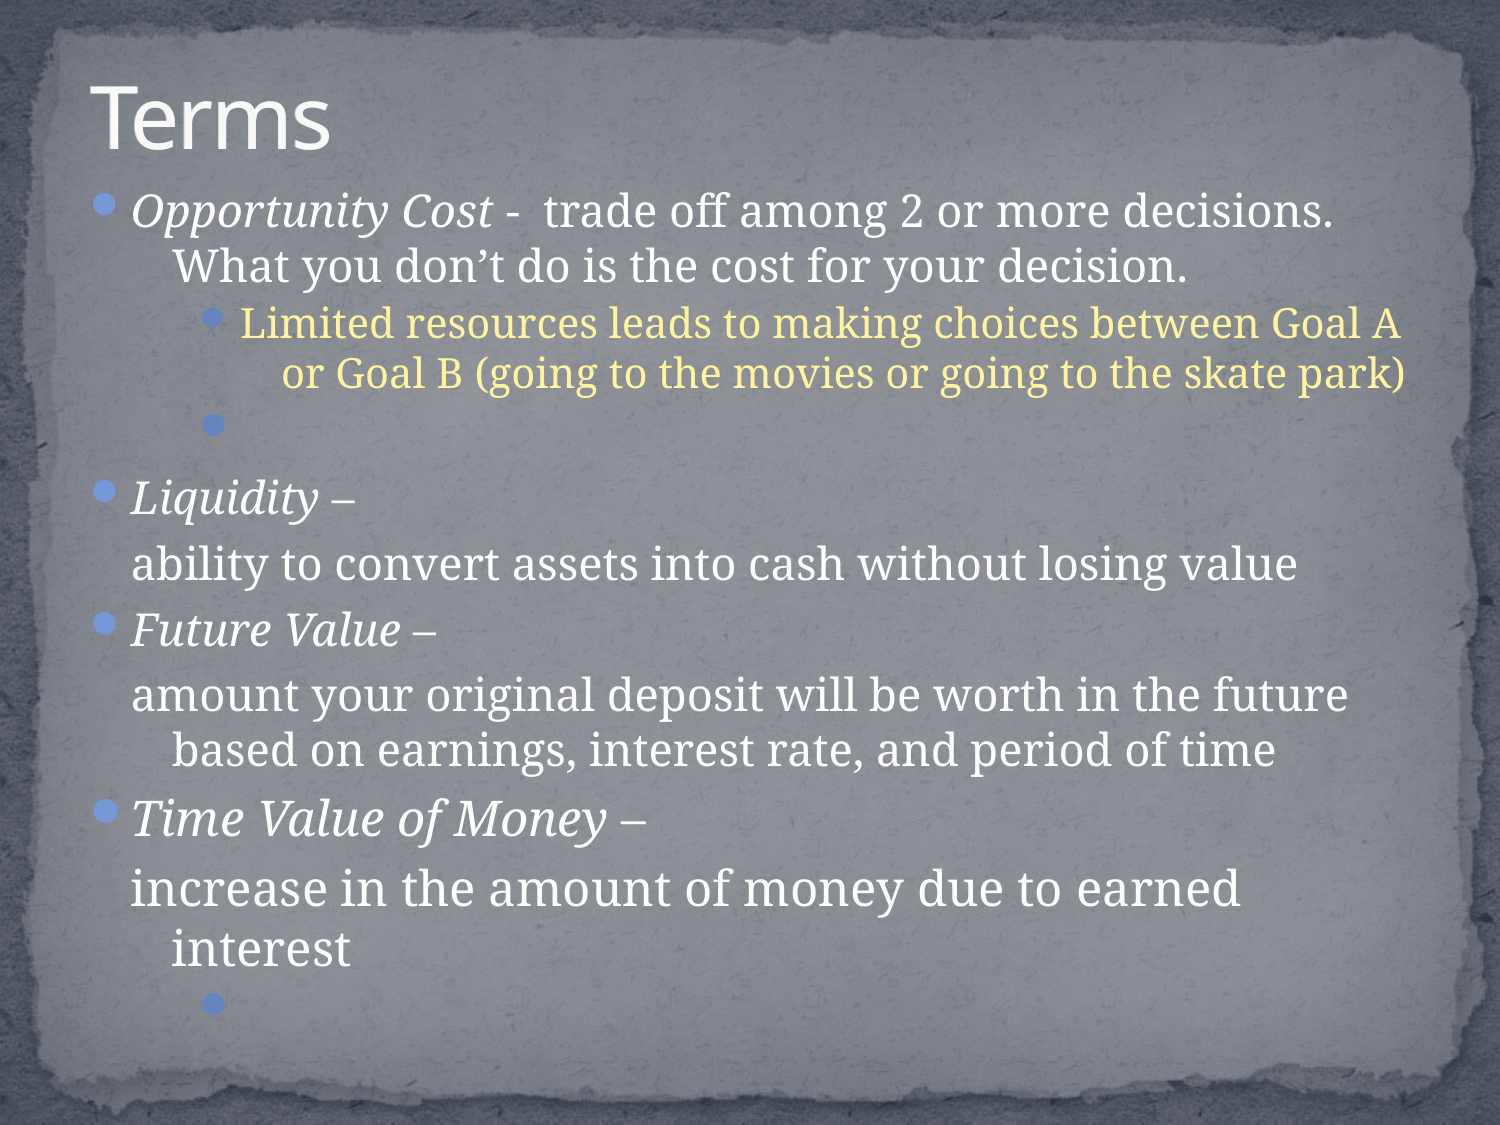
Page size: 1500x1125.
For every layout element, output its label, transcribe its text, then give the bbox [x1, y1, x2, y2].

title Terms [75, 37, 1426, 175]
list Opportunity Cost - trade off among 2 or more decisions. What you don’t do is the cost for your decision. Limited resources leads to making choices between Goal A or Goal B (going to the movies or going to the skate park) Liquidity – ability to convert assets into cash without losing value Future Value – amount your original deposit will be worth in the future based on earnings, interest rate, and period of time Time Value of Money – increase in the amount of money due to earned interest [75, 175, 1426, 1000]
